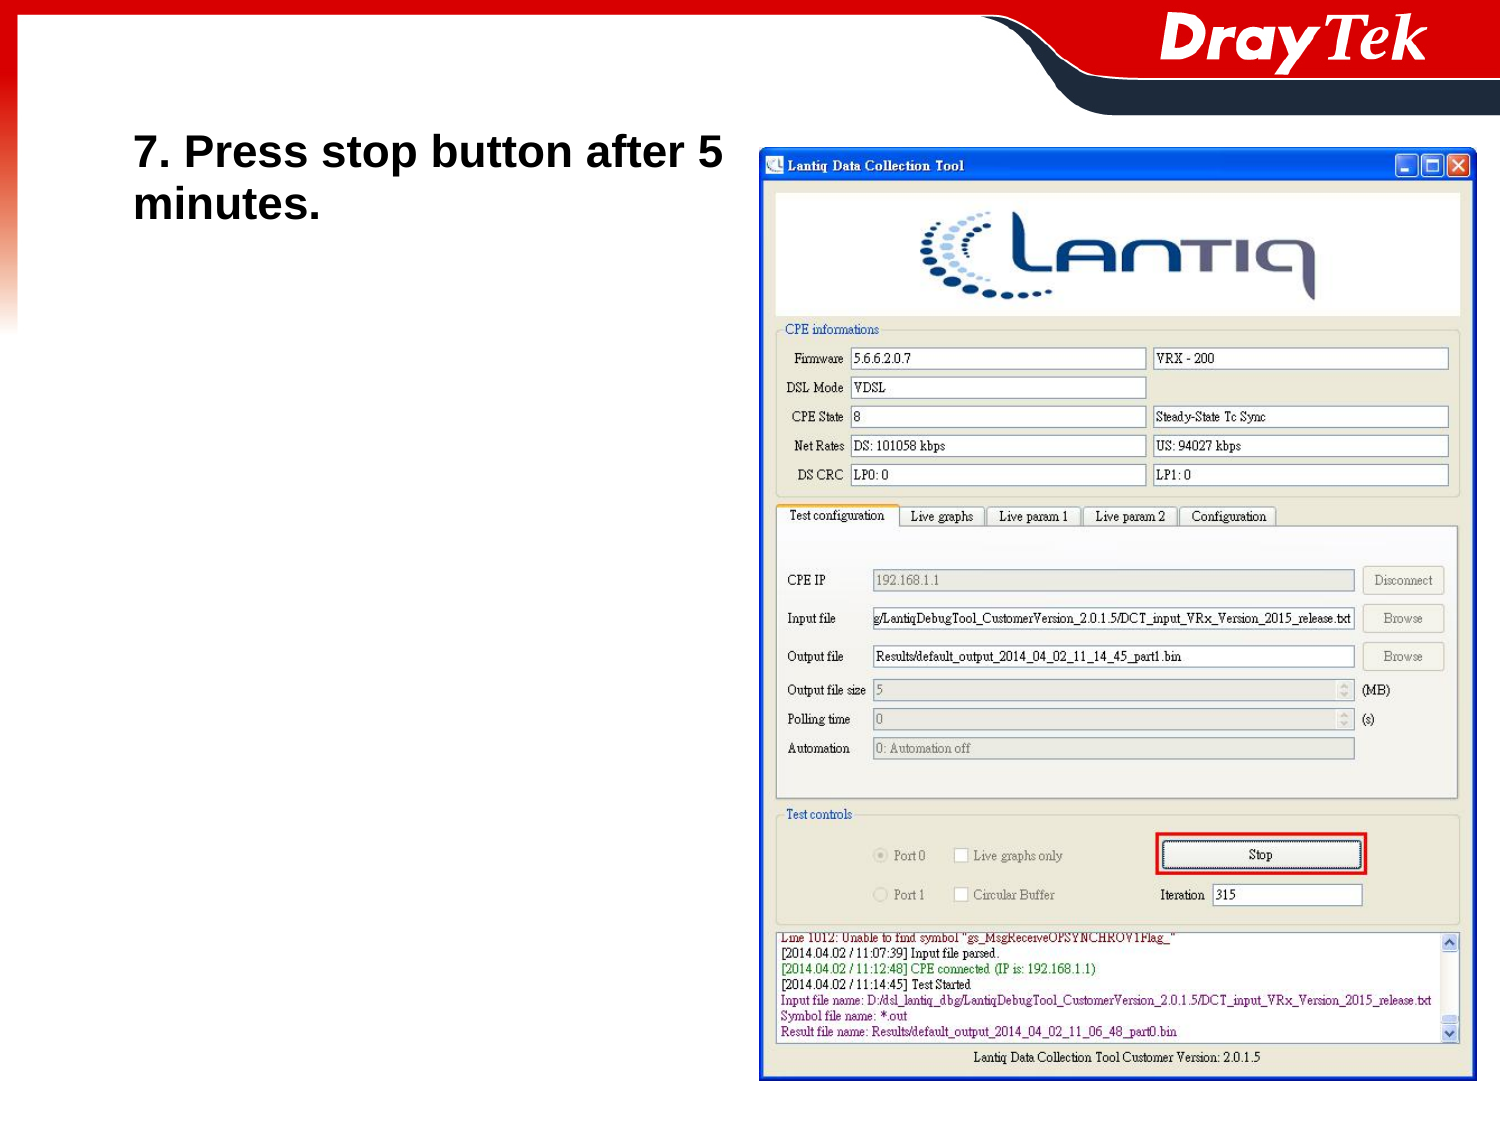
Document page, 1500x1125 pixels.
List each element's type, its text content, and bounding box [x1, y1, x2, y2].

picture [0, 0, 1500, 1125]
text_box 7. Press stop button after 5 minutes. [118, 118, 768, 238]
